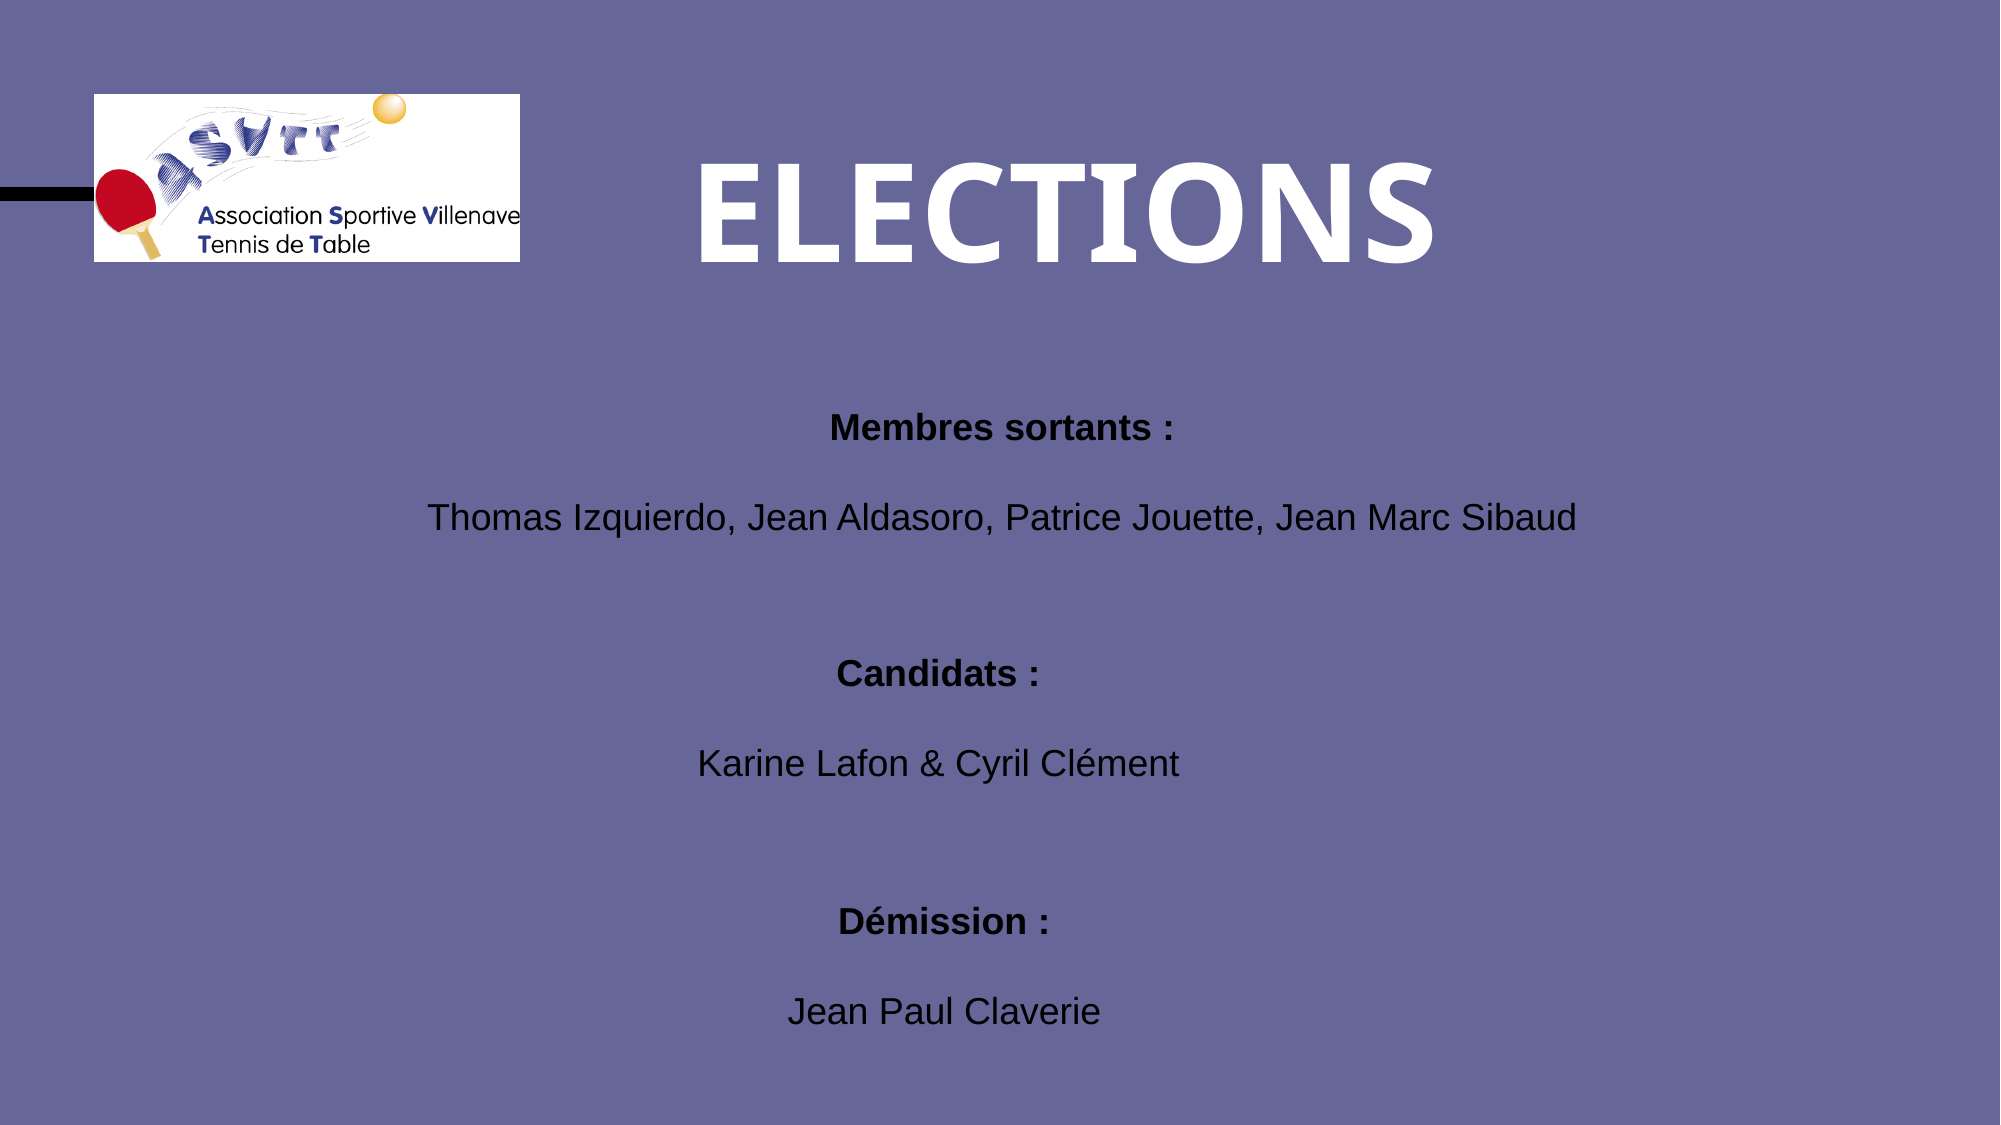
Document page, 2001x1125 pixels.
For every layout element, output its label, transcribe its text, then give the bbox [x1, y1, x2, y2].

title ELECTIONS [531, 142, 1512, 343]
text_box Candidats : Karine Lafon & Cyril Clément [418, 641, 1459, 792]
text_box Membres sortants : Thomas Izquierdo, Jean Aldasoro, Patrice Jouette, Jean Marc Sibaud [336, 395, 1669, 591]
picture [94, 94, 520, 262]
text_box Démission : Jean Paul Claverie [424, 889, 1465, 1040]
